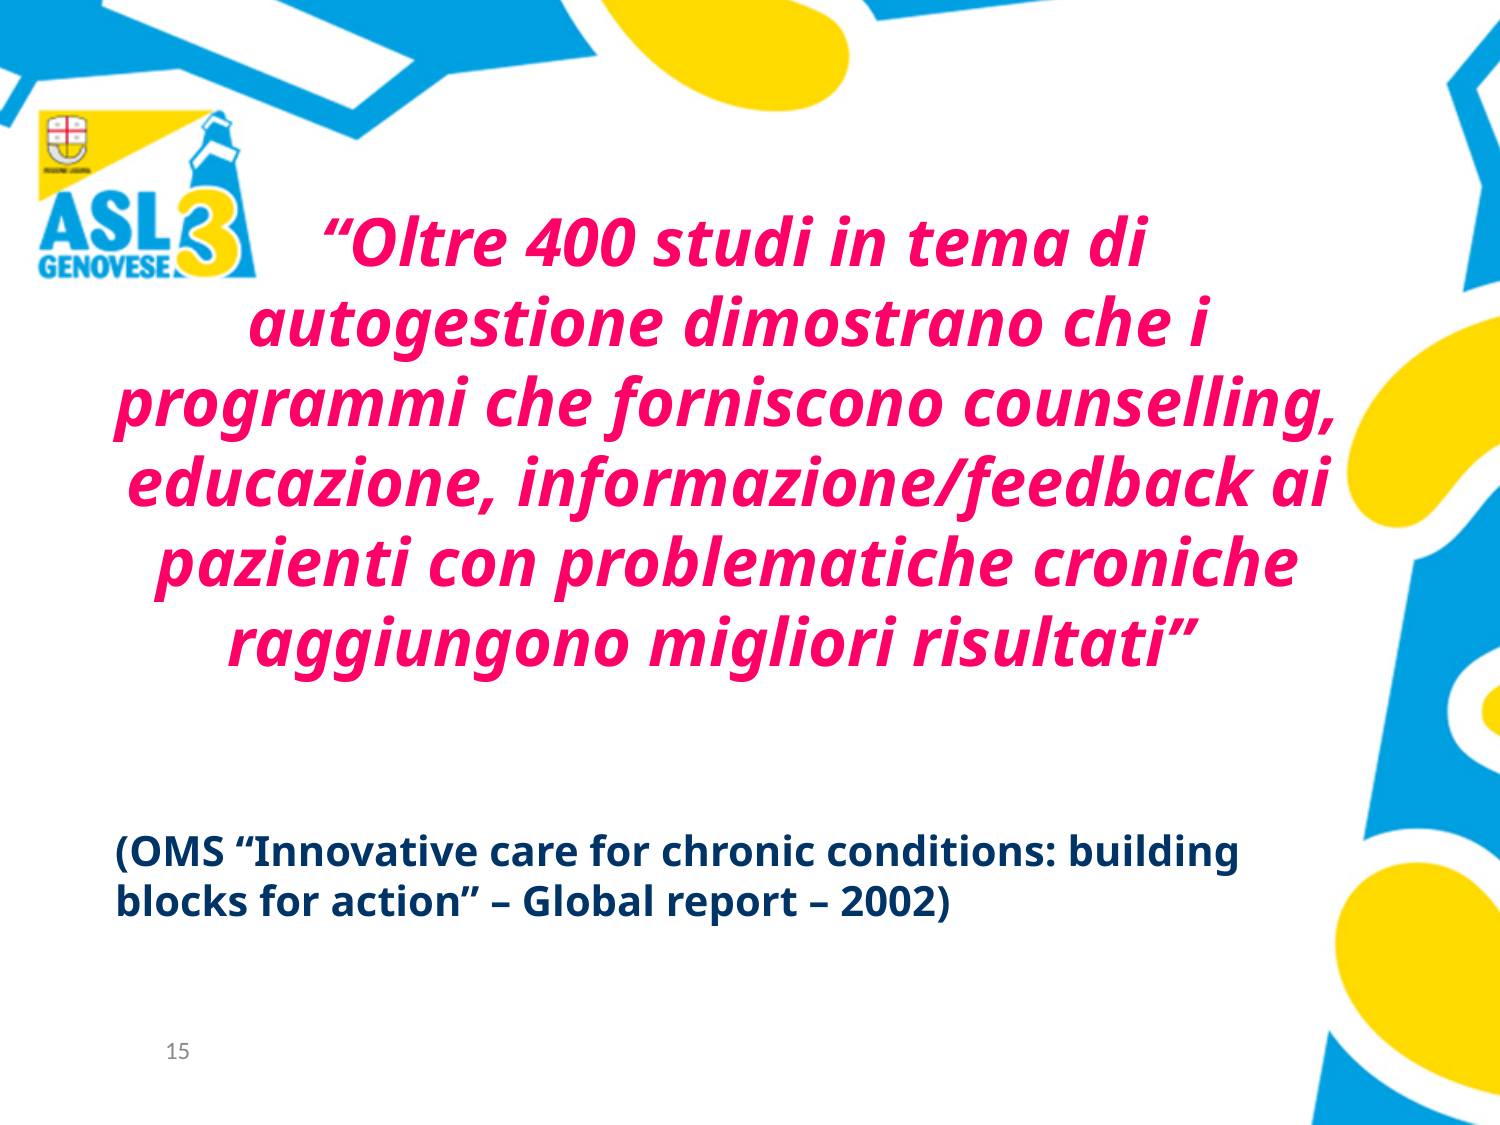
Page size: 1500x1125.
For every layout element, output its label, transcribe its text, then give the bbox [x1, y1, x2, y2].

text_box “Oltre 400 studi in tema di autogestione dimostrano che i programmi che forniscono counselling, educazione, informazione/feedback ai pazienti con problematiche croniche raggiungono migliori risultati” (OMS “Innovative care for chronic conditions: building blocks for action” – Global report – 2002) [100, 192, 1393, 1013]
text_box [150, 1013, 801, 1088]
